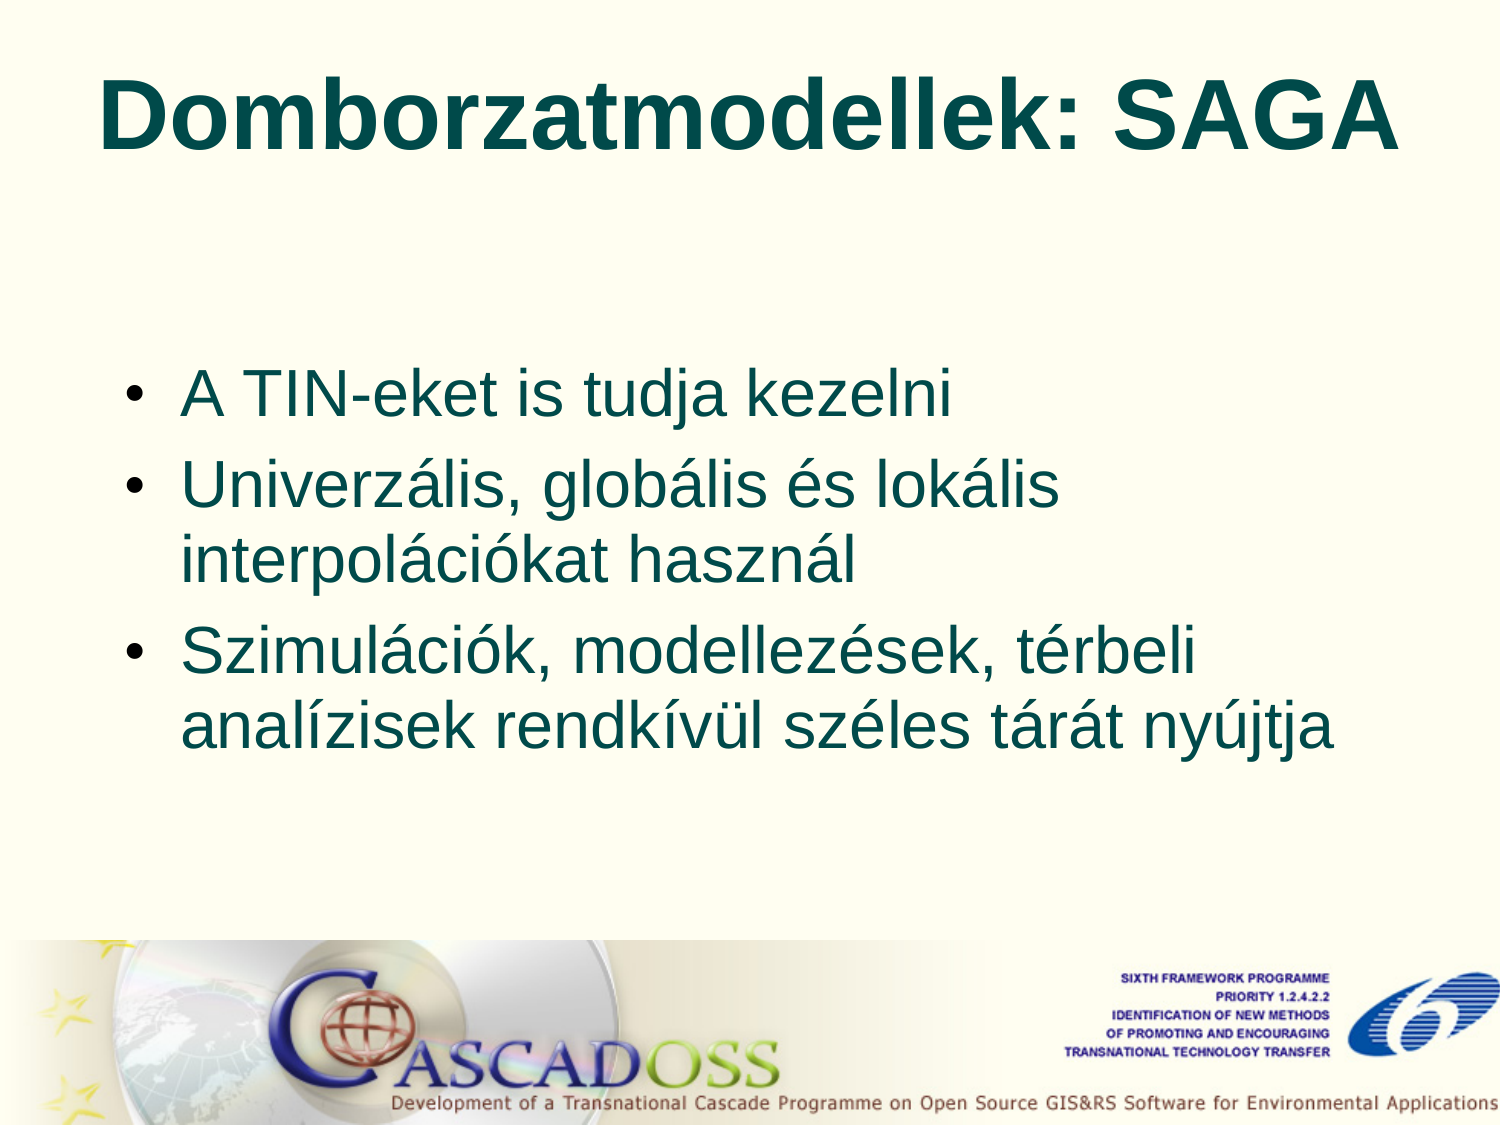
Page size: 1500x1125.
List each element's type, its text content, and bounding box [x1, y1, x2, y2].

picture [0, 940, 1500, 1125]
title Domborzatmodellek: SAGA [75, 28, 1425, 201]
list A TIN-eket is tudja kezelni Univerzális, globális és lokális interpolációkat használ Szimulációk, modellezések, térbeli analízisek rendkívül széles tárát nyújtja [67, 355, 1418, 798]
